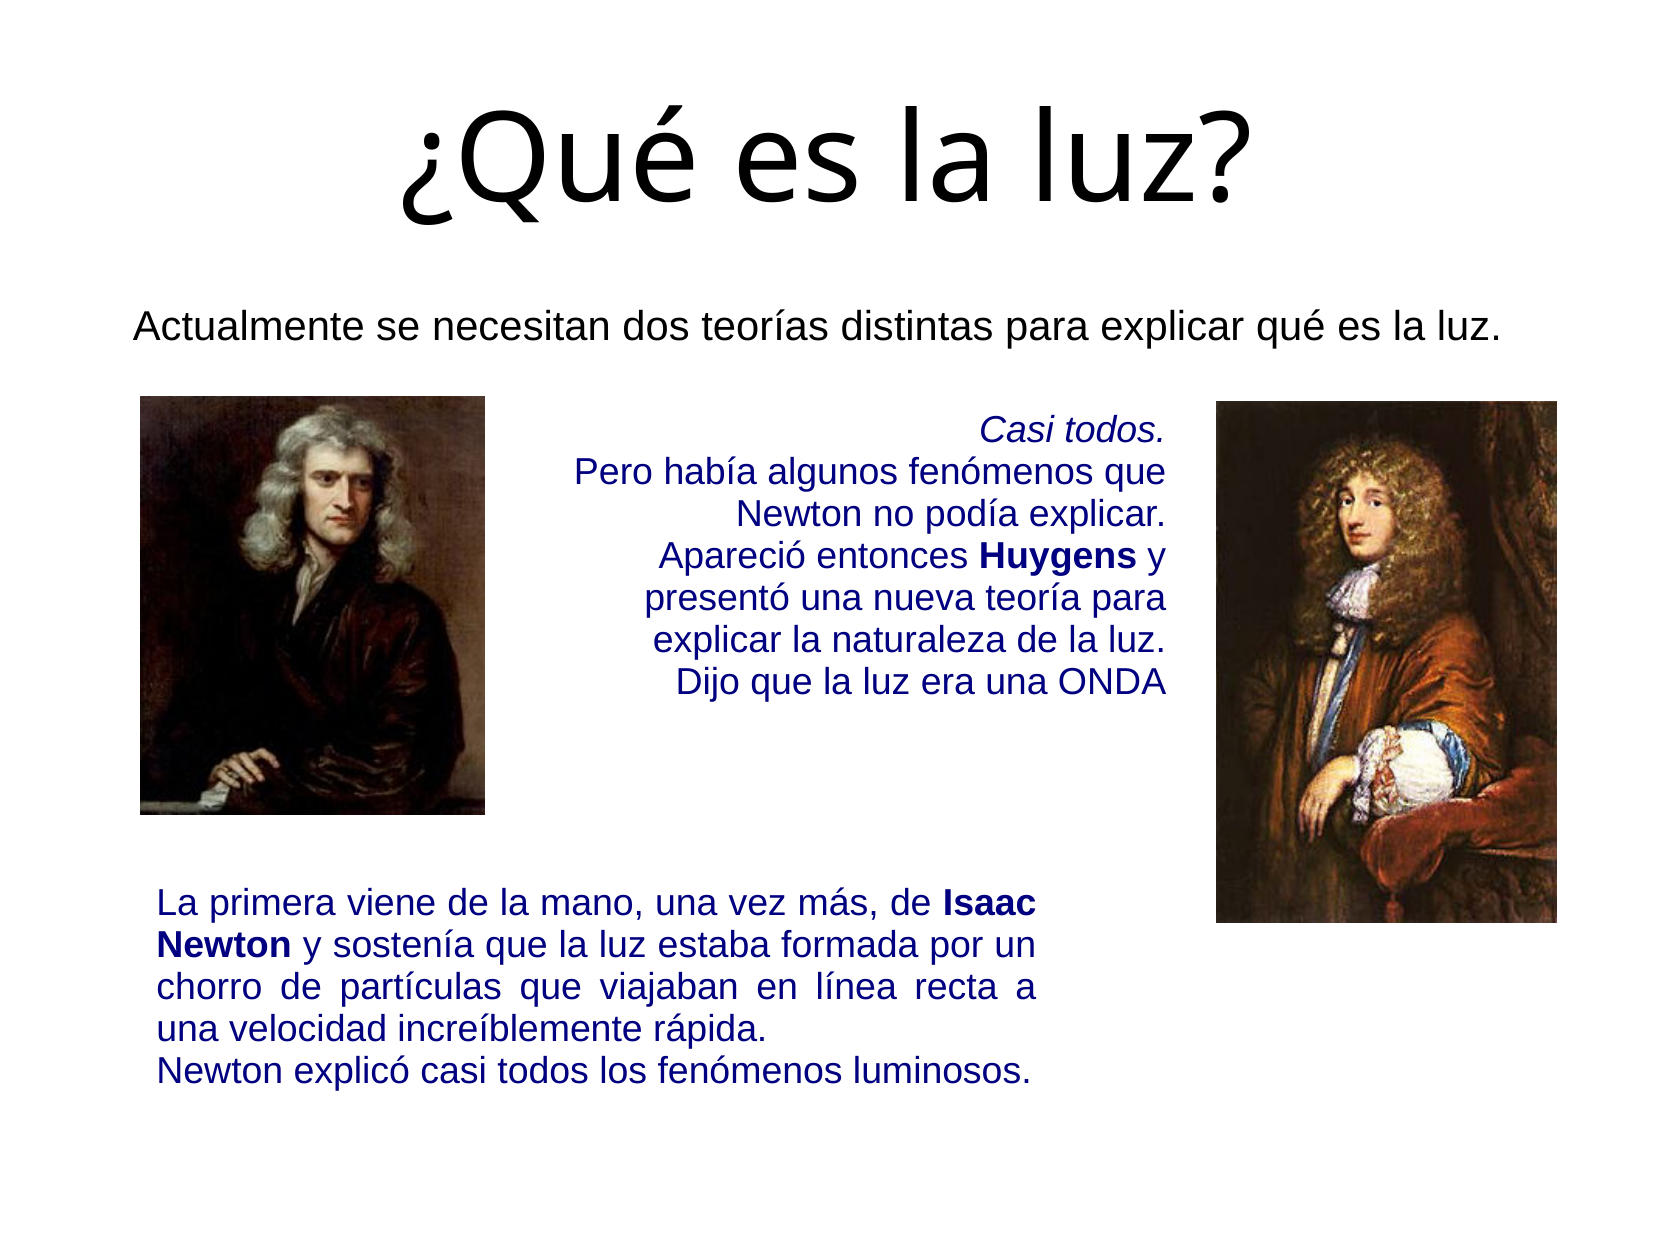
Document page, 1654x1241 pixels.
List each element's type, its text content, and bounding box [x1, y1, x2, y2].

text_box La primera viene de la mano, una vez más, de Isaac Newton y sostenía que la luz estaba formada por un chorro de partículas que viajaban en línea recta a una velocidad increíblemente rápida. Newton explicó casi todos los fenómenos luminosos. [141, 874, 1052, 1099]
text_box Casi todos. Pero había algunos fenómenos que Newton no podía explicar. Apareció entonces Huygens y presentó una nueva teoría para explicar la naturaleza de la luz. Dijo que la luz era una ONDA [531, 401, 1182, 794]
picture [1216, 401, 1557, 923]
text_box Actualmente se necesitan dos teorías distintas para explicar qué es la luz. [118, 295, 1536, 357]
title ¿Qué es la luz? [82, 43, 1571, 263]
picture [140, 396, 485, 815]
